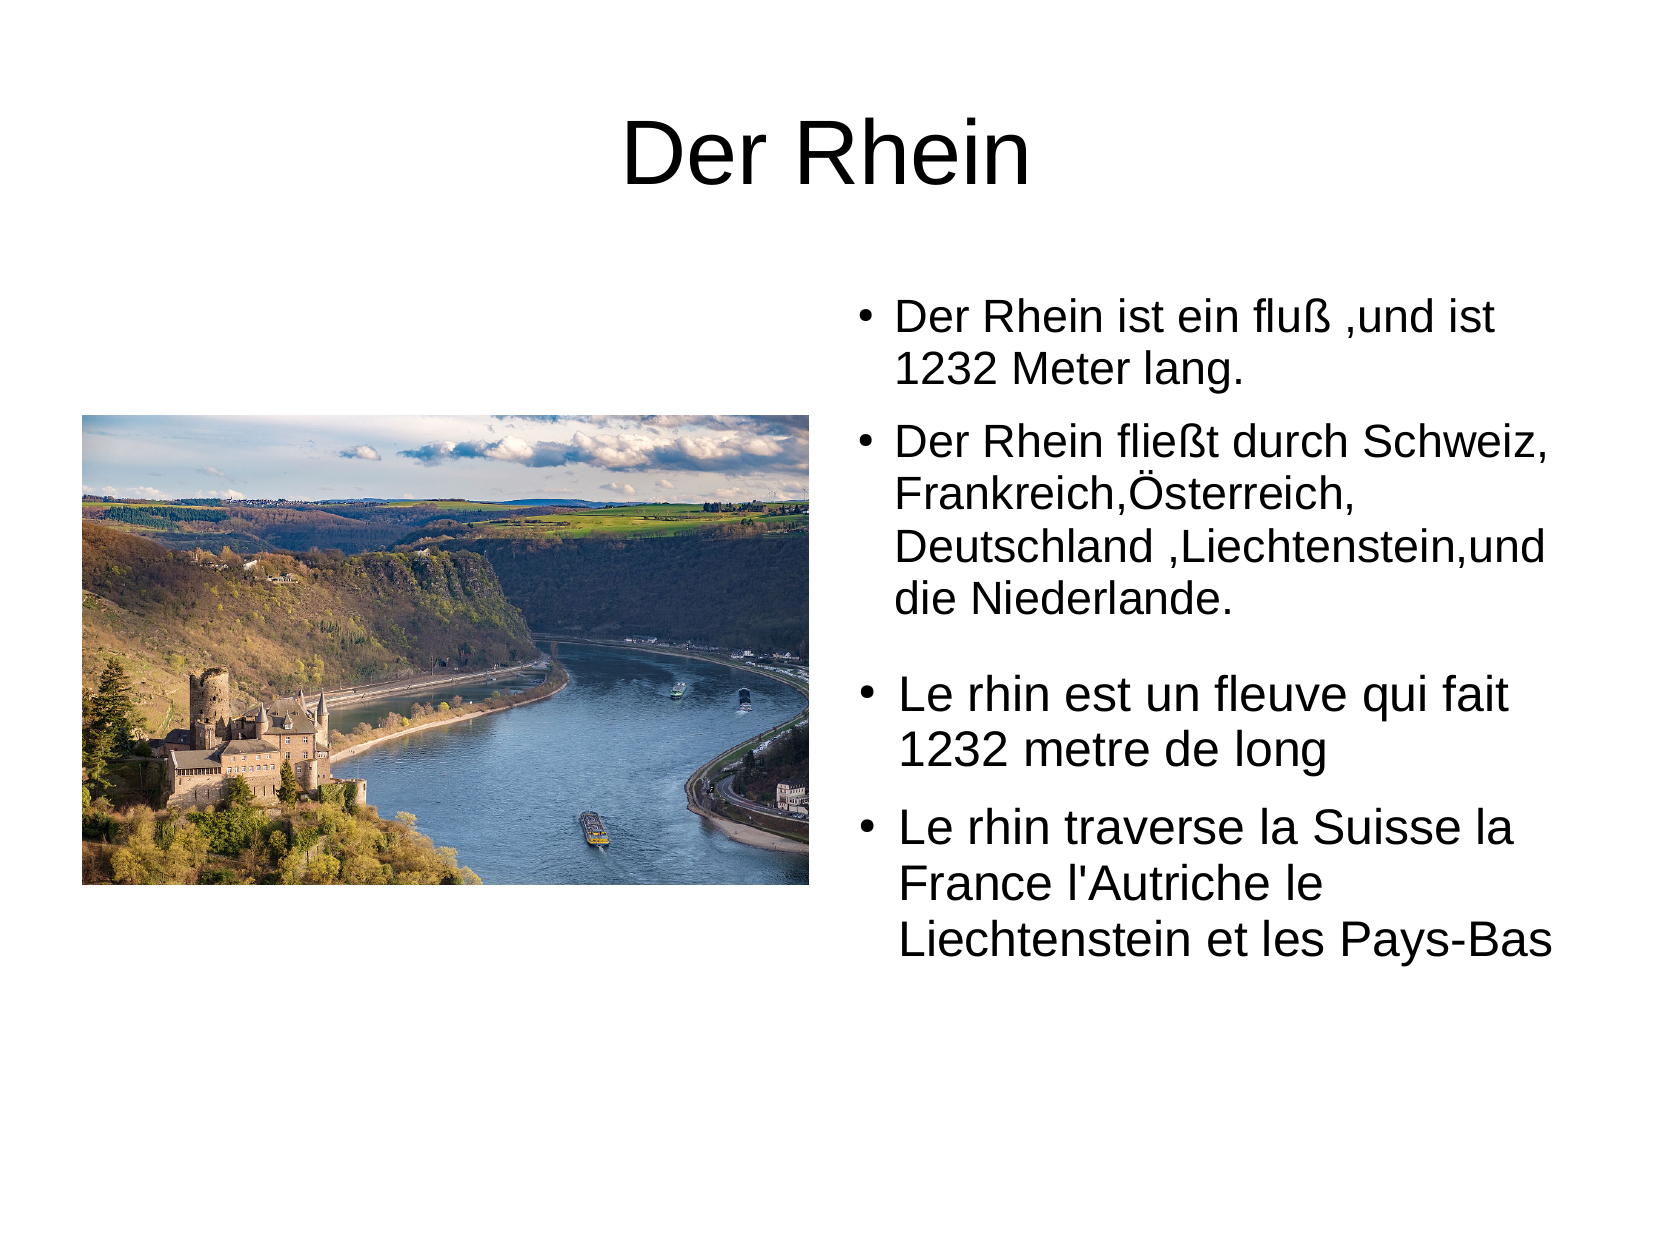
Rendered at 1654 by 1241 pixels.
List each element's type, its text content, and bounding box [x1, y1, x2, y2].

list Der Rhein ist ein fluß ,und ist 1232 Meter lang. Der Rhein fließt durch Schweiz, Frankreich,Österreich, Deutschland ,Liechtenstein,und die Niederlande. [845, 290, 1572, 634]
picture [82, 415, 809, 885]
list Le rhin est un fleuve qui fait 1232 metre de long Le rhin traverse la Suisse la France l'Autriche le Liechtenstein et les Pays-Bas [845, 665, 1572, 1009]
title Der Rhein [82, 49, 1571, 257]
